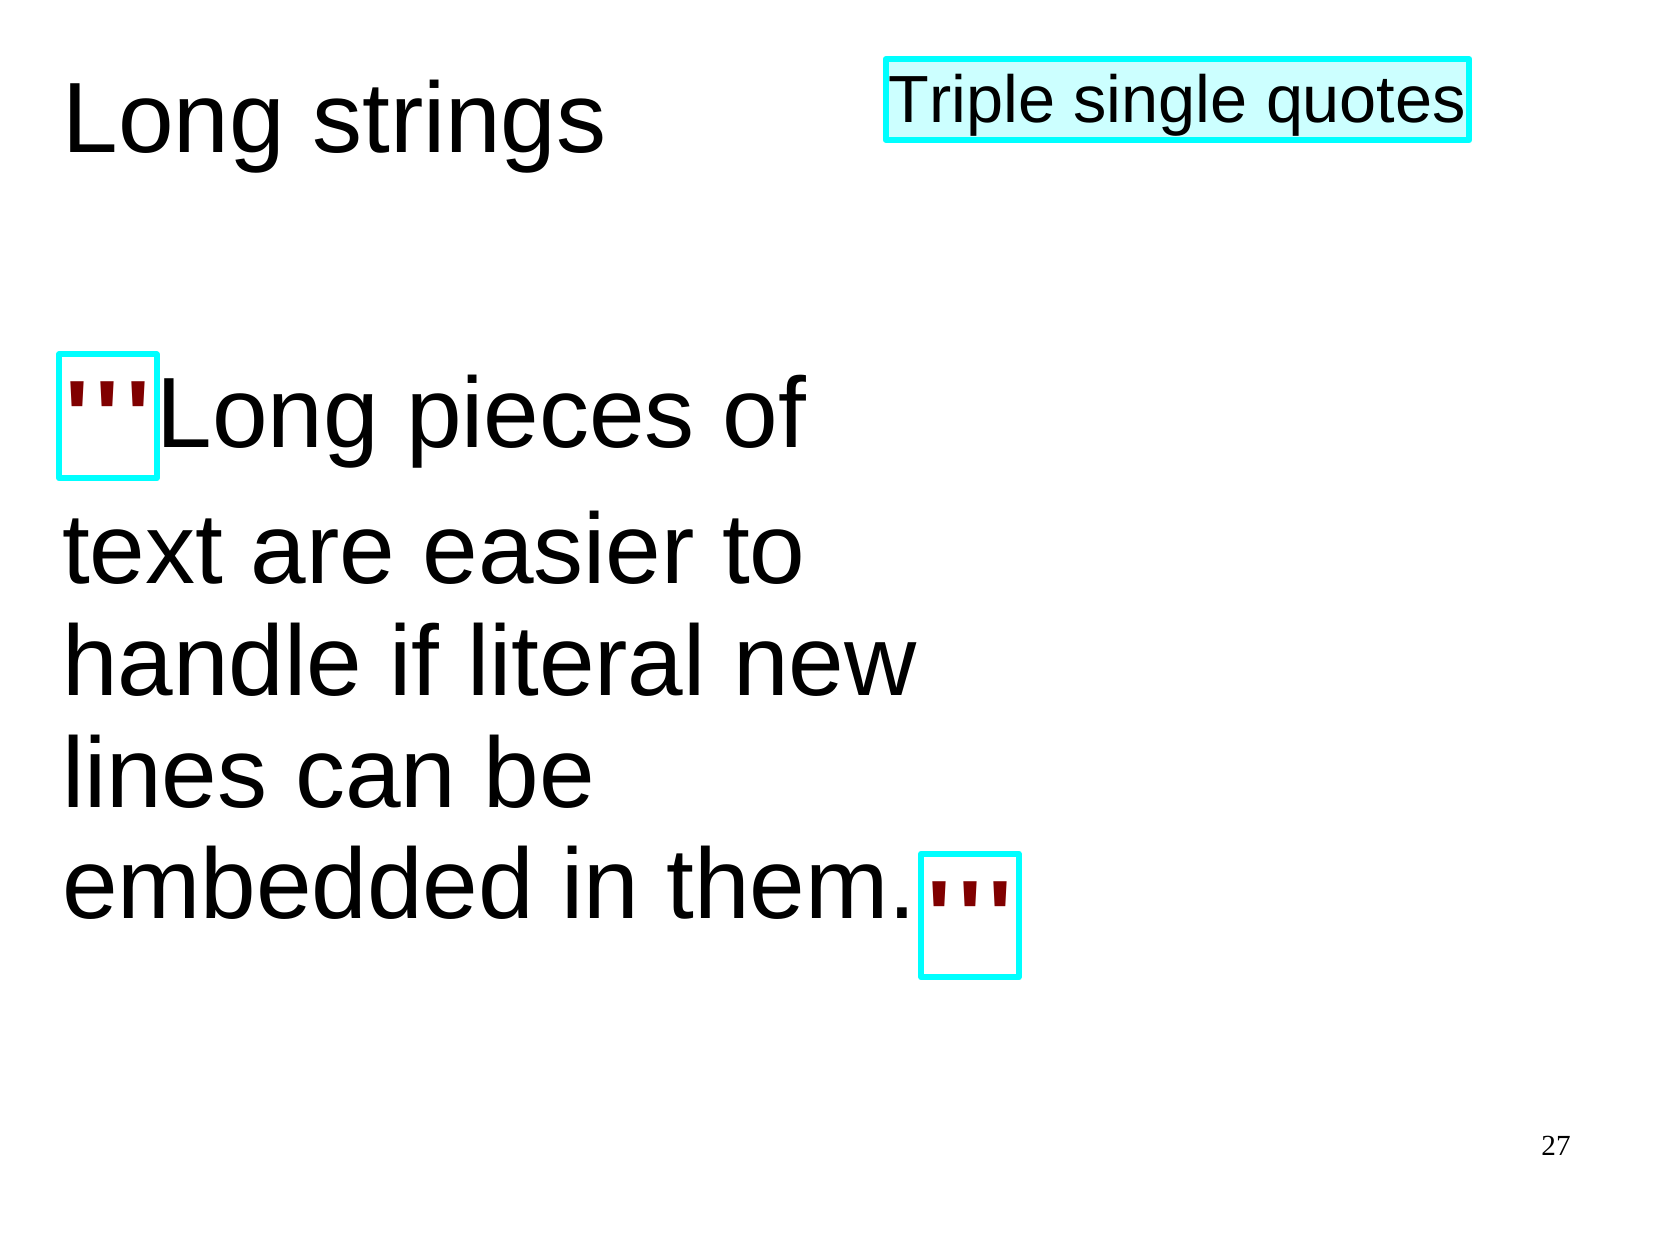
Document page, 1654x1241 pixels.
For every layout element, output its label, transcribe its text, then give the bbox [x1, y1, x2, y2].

text_box Long strings [59, 59, 610, 177]
text_box text are easier to handle if literal new lines can be embedded in them. [59, 490, 921, 944]
text_box ' ' ' [59, 354, 157, 479]
text_box ' ' ' [921, 853, 1019, 978]
text_box Triple single quotes [885, 59, 1470, 140]
text_box Long pieces of [160, 354, 810, 473]
